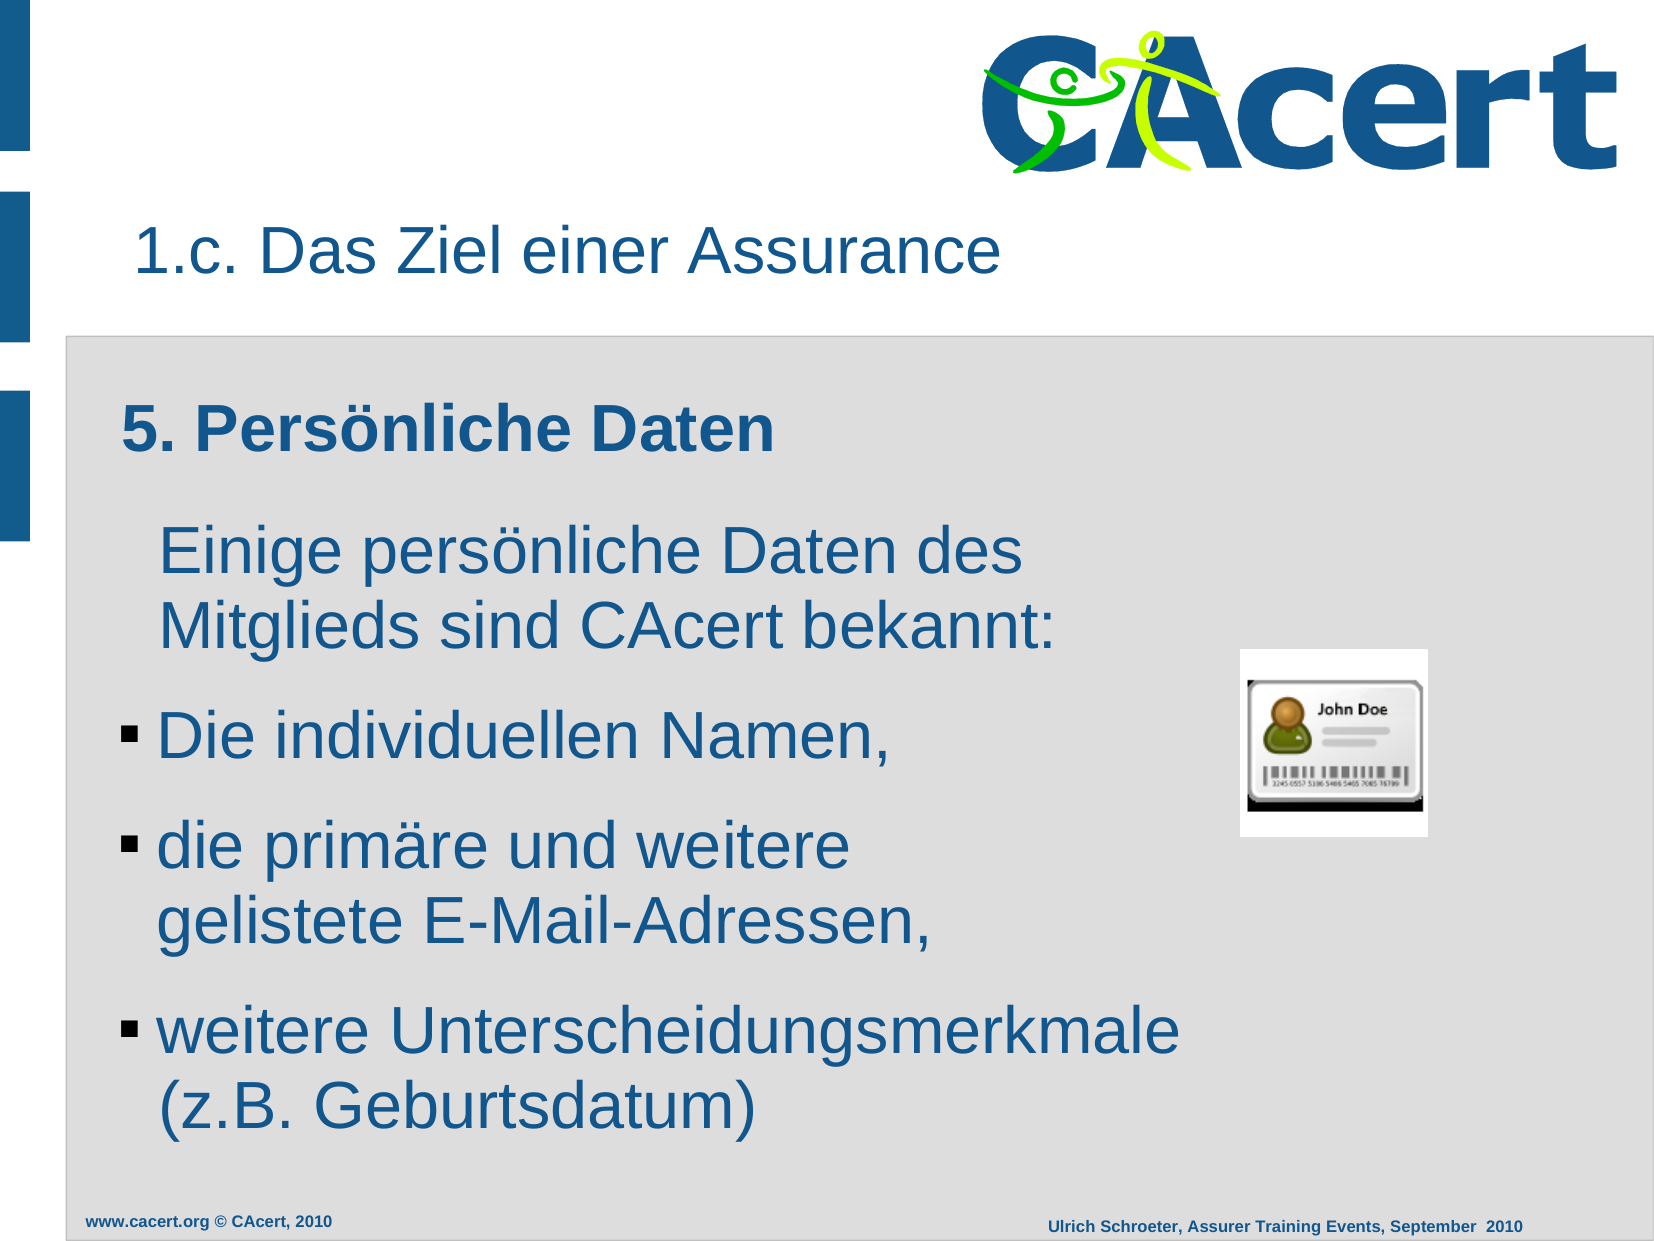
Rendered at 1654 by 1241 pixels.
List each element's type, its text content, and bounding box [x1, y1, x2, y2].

picture [1240, 649, 1428, 838]
text_box 5. Persönliche Daten Einige persönliche Daten des Mitglieds sind CAcert bekannt: Die individuellen Namen, die primäre und weitere gelistete E-Mail-Adressen, weitere Unterscheidungsmerkmale (z.B. Geburtsdatum) [106, 383, 1198, 1151]
text_box 1.c. Das Ziel einer Assurance [118, 191, 1019, 296]
